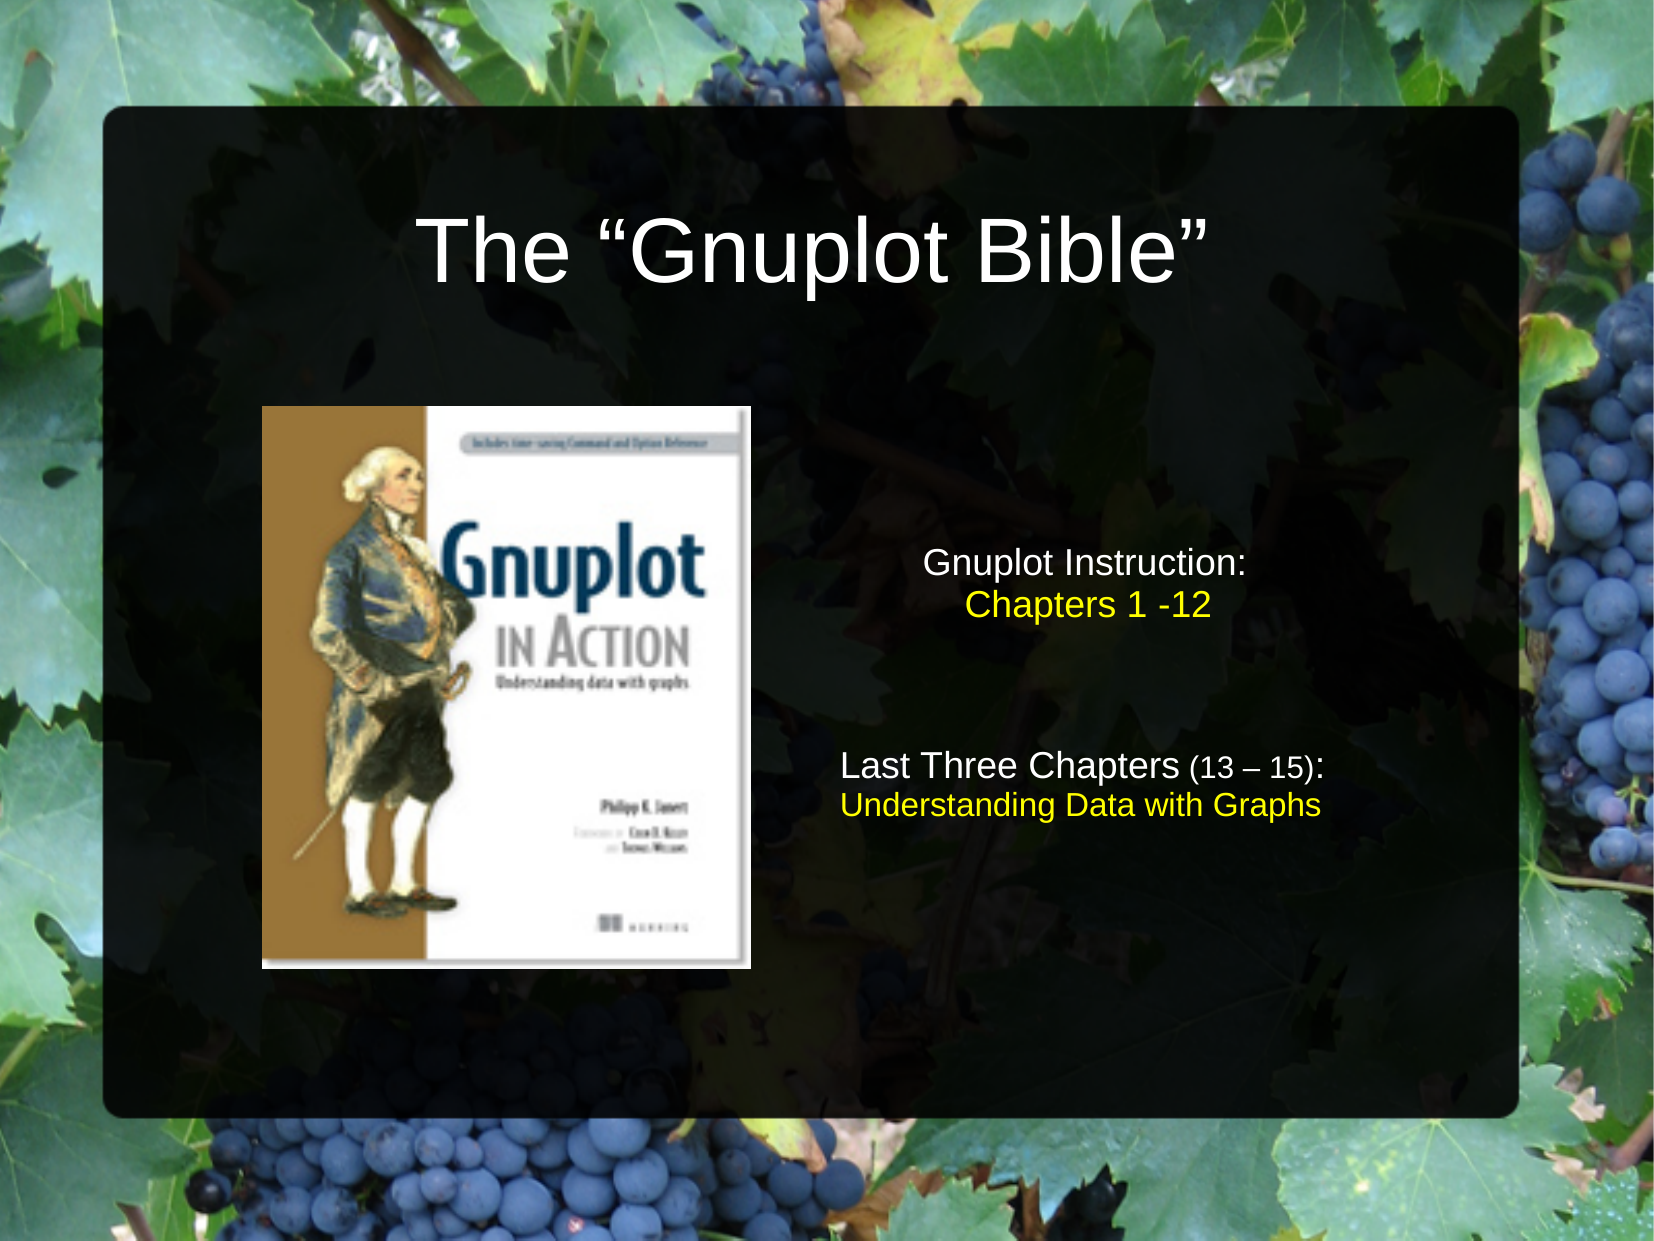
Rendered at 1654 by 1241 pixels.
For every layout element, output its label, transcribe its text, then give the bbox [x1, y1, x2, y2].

picture [0, 0, 1654, 1241]
title The “Gnuplot Bible” [118, 154, 1506, 347]
text_box Last Three Chapters (13 – 15): Understanding Data with Graphs [825, 737, 1388, 850]
text_box Gnuplot Instruction: Chapters 1 -12 [907, 533, 1280, 633]
